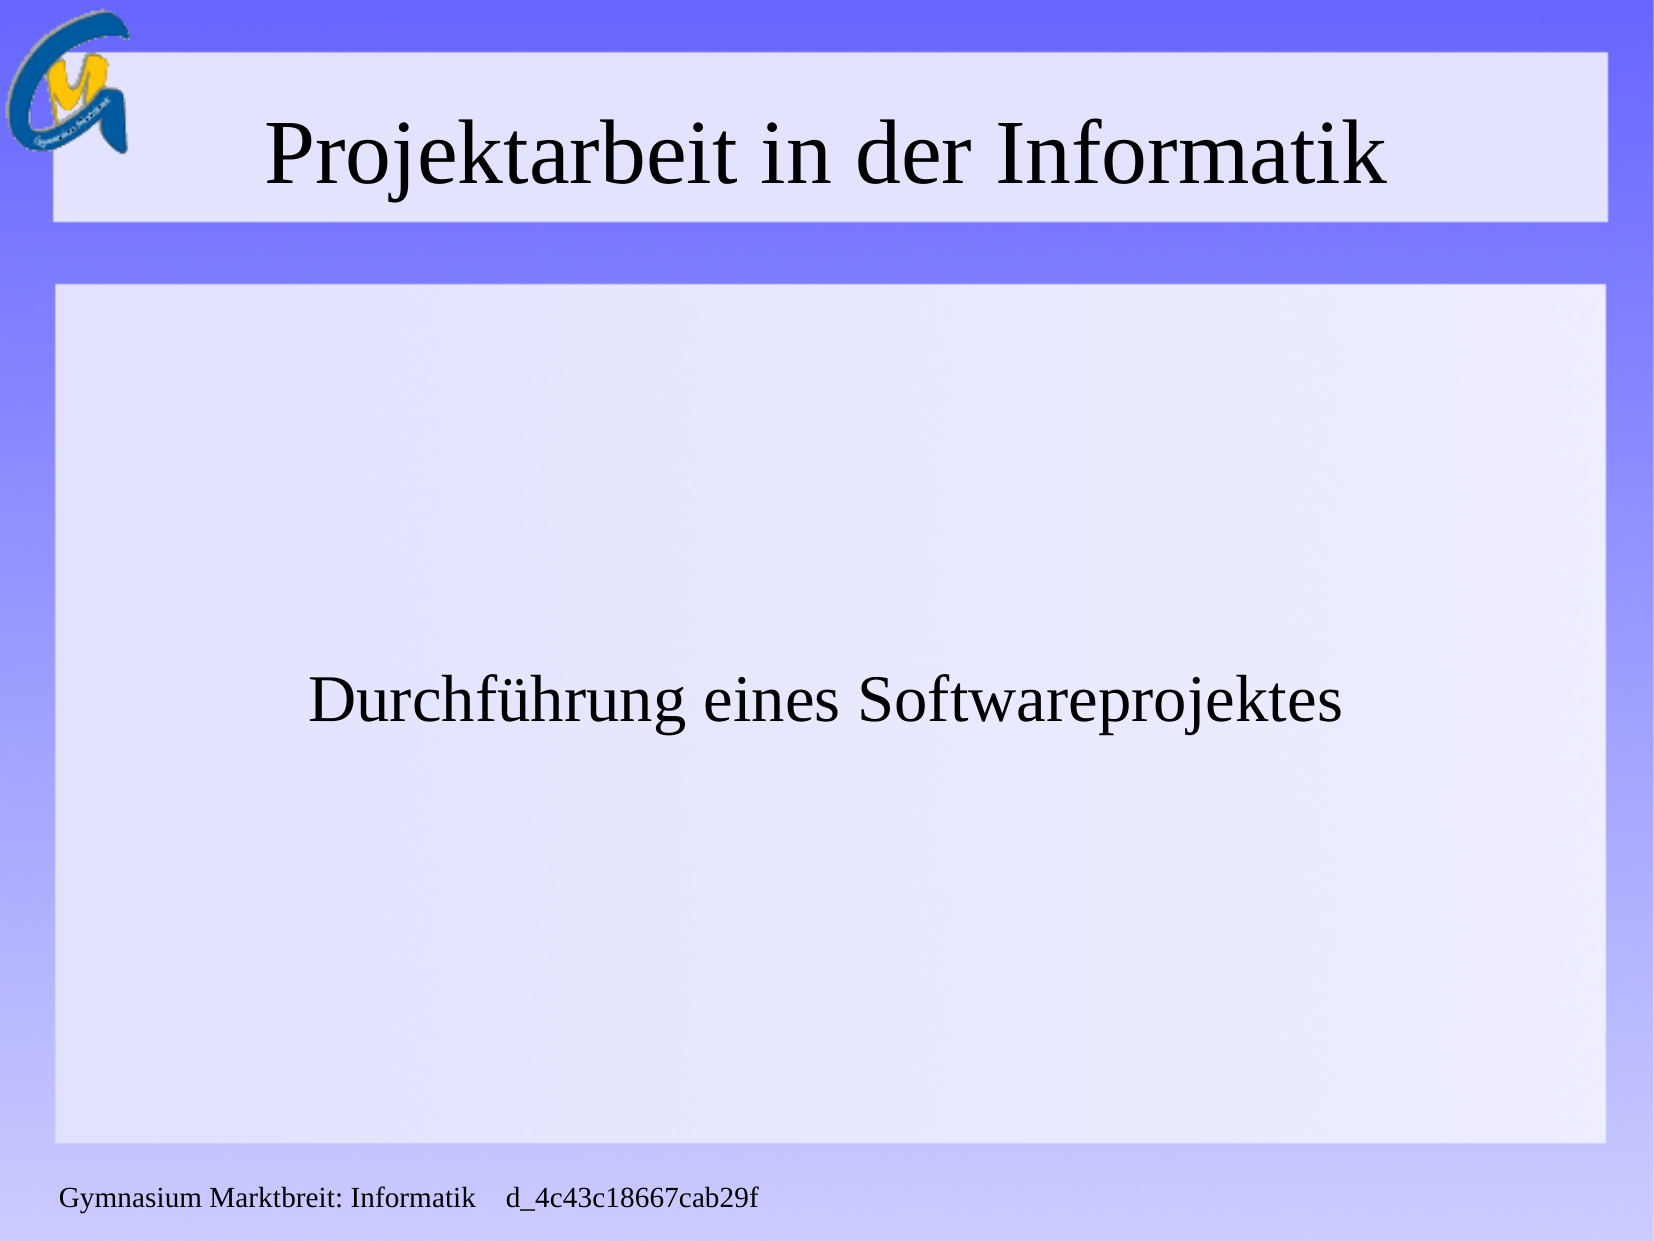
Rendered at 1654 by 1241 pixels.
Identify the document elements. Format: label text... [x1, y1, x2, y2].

title Projektarbeit in der Informatik [82, 49, 1571, 257]
picture [0, 0, 1654, 1241]
subtitle Durchführung eines Softwareprojektes [82, 290, 1571, 1109]
